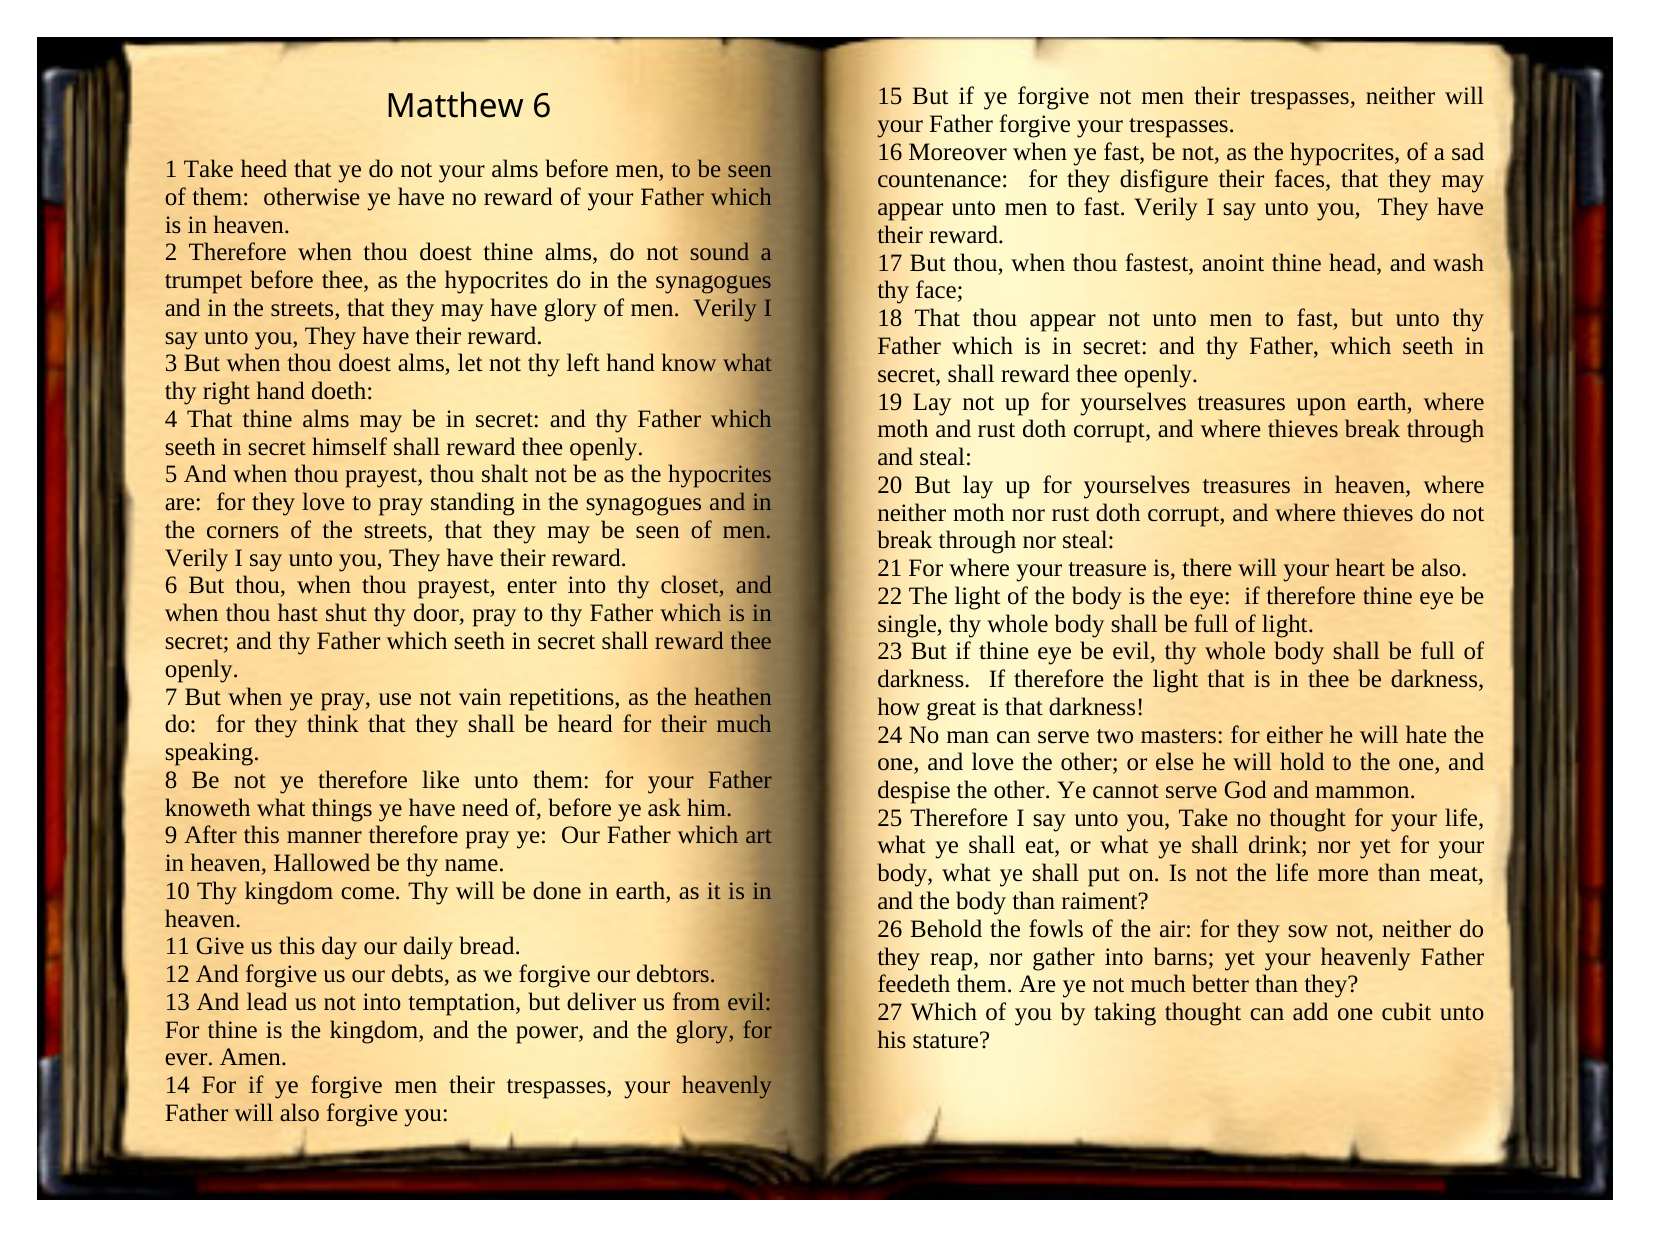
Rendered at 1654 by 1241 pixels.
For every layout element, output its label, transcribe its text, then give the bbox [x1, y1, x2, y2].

text_box 15 But if ye forgive not men their trespasses, neither will your Father forgive your trespasses. 16 Moreover when ye fast, be not, as the hypocrites, of a sad countenance: for they disfigure their faces, that they may appear unto men to fast. Verily I say unto you, They have their reward. 17 But thou, when thou fastest, anoint thine head, and wash thy face; 18 That thou appear not unto men to fast, but unto thy Father which is in secret: and thy Father, which seeth in secret, shall reward thee openly. 19 Lay not up for yourselves treasures upon earth, where moth and rust doth corrupt, and where thieves break through and steal: 20 But lay up for yourselves treasures in heaven, where neither moth nor rust doth corrupt, and where thieves do not break through nor steal: 21 For where your treasure is, there will your heart be also. 22 The light of the body is the eye: if therefore thine eye be single, thy whole body shall be full of light. 23 But if thine eye be evil, thy whole body shall be full of darkness. If therefore the light that is in thee be darkness, how great is that darkness! 24 No man can serve two masters: for either he will hate the one, and love the other; or else he will hold to the one, and despise the other. Ye cannot serve God and mammon. 25 Therefore I say unto you, Take no thought for your life, what ye shall eat, or what ye shall drink; nor yet for your body, what ye shall put on. Is not the life more than meat, and the body than raiment? 26 Behold the fowls of the air: for they sow not, neither do they reap, nor gather into barns; yet your heavenly Father feedeth them. Are ye not much better than they? 27 Which of you by taking thought can add one cubit unto his stature? [862, 75, 1501, 1090]
picture [37, 37, 1613, 1201]
text_box Matthew 6 1 Take heed that ye do not your alms before men, to be seen of them: otherwise ye have no reward of your Father which is in heaven. 2 Therefore when thou doest thine alms, do not sound a trumpet before thee, as the hypocrites do in the synagogues and in the streets, that they may have glory of men. Verily I say unto you, They have their reward. 3 But when thou doest alms, let not thy left hand know what thy right hand doeth: 4 That thine alms may be in secret: and thy Father which seeth in secret himself shall reward thee openly. 5 And when thou prayest, thou shalt not be as the hypocrites are: for they love to pray standing in the synagogues and in the corners of the streets, that they may be seen of men. Verily I say unto you, They have their reward. 6 But thou, when thou prayest, enter into thy closet, and when thou hast shut thy door, pray to thy Father which is in secret; and thy Father which seeth in secret shall reward thee openly. 7 But when ye pray, use not vain repetitions, as the heathen do: for they think that they shall be heard for their much speaking. 8 Be not ye therefore like unto them: for your Father knoweth what things ye have need of, before ye ask him. 9 After this manner therefore pray ye: Our Father which art in heaven, Hallowed be thy name. 10 Thy kingdom come. Thy will be done in earth, as it is in heaven. 11 Give us this day our daily bread. 12 And forgive us our debts, as we forgive our debtors. 13 And lead us not into temptation, but deliver us from evil: For thine is the kingdom, and the power, and the glory, for ever. Amen. 14 For if ye forgive men their trespasses, your heavenly Father will also forgive you: [150, 75, 788, 1130]
